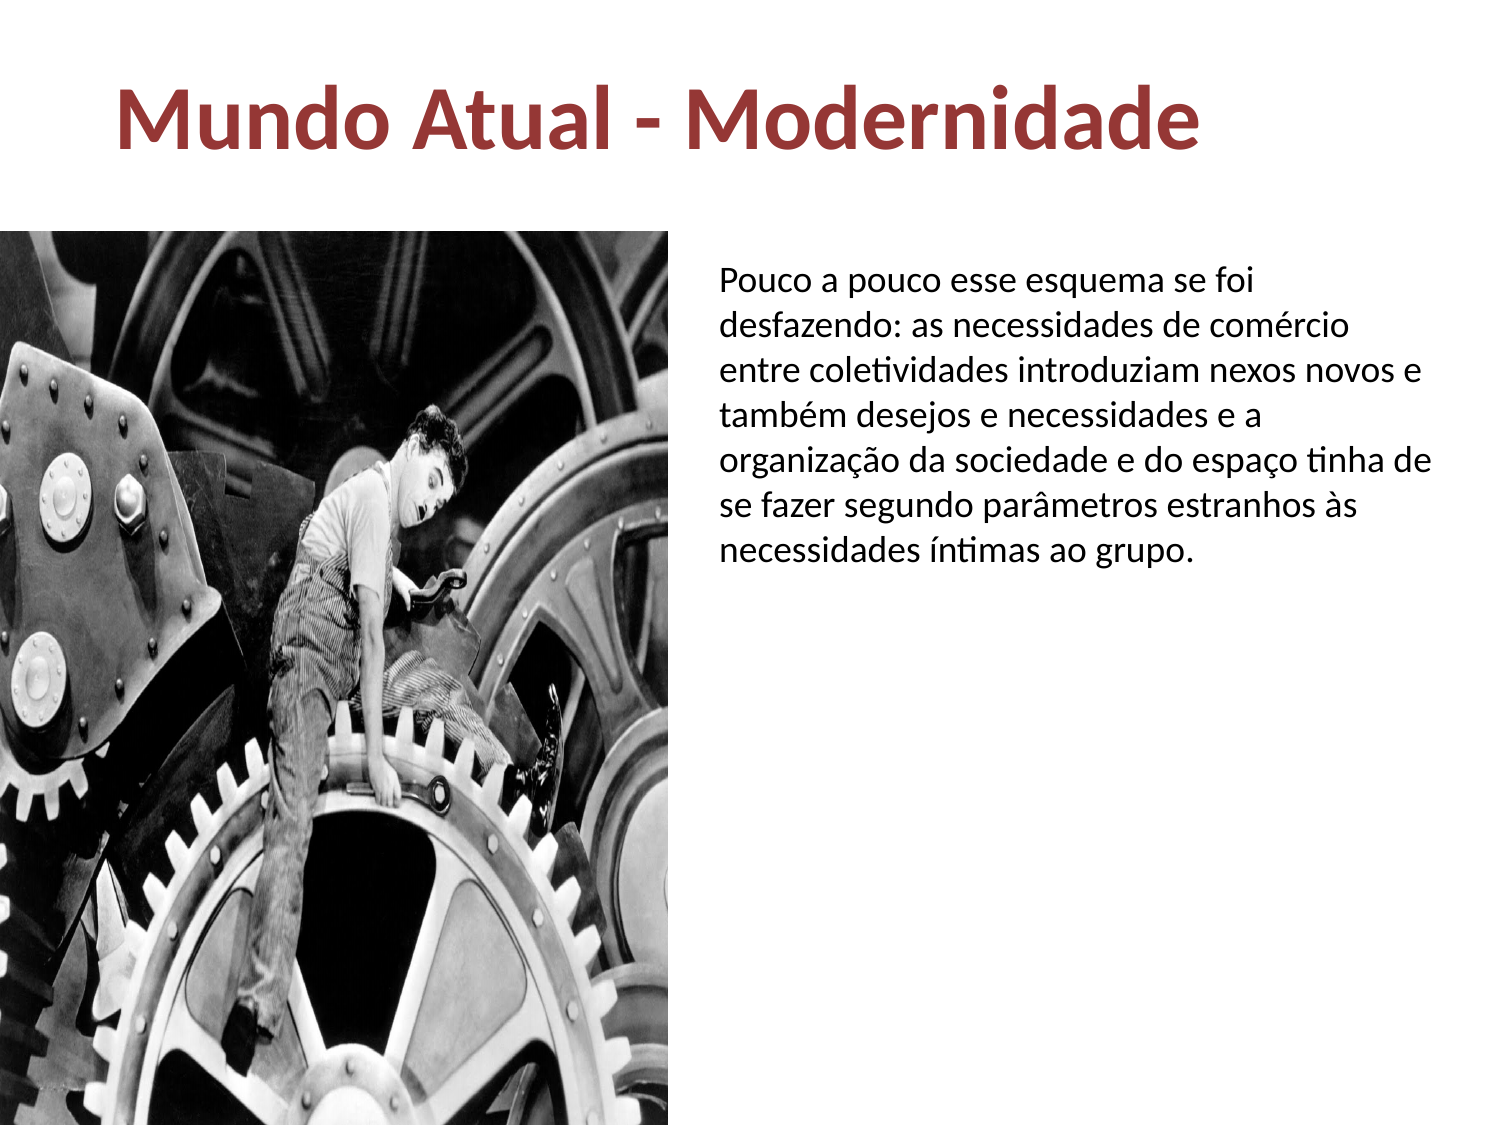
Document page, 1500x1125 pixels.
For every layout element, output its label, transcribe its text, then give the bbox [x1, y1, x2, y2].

list Pouco a pouco esse esquema se foi desfazendo: as necessidades de comércio entre coletividades introduziam nexos novos e também desejos e necessidades e a organização da sociedade e do espaço tinha de se fazer segundo parâmetros estranhos às necessidades íntimas ao grupo. [704, 247, 1450, 1110]
picture [0, 231, 668, 1125]
text_box Mundo Atual - Modernidade [99, 19, 1450, 207]
